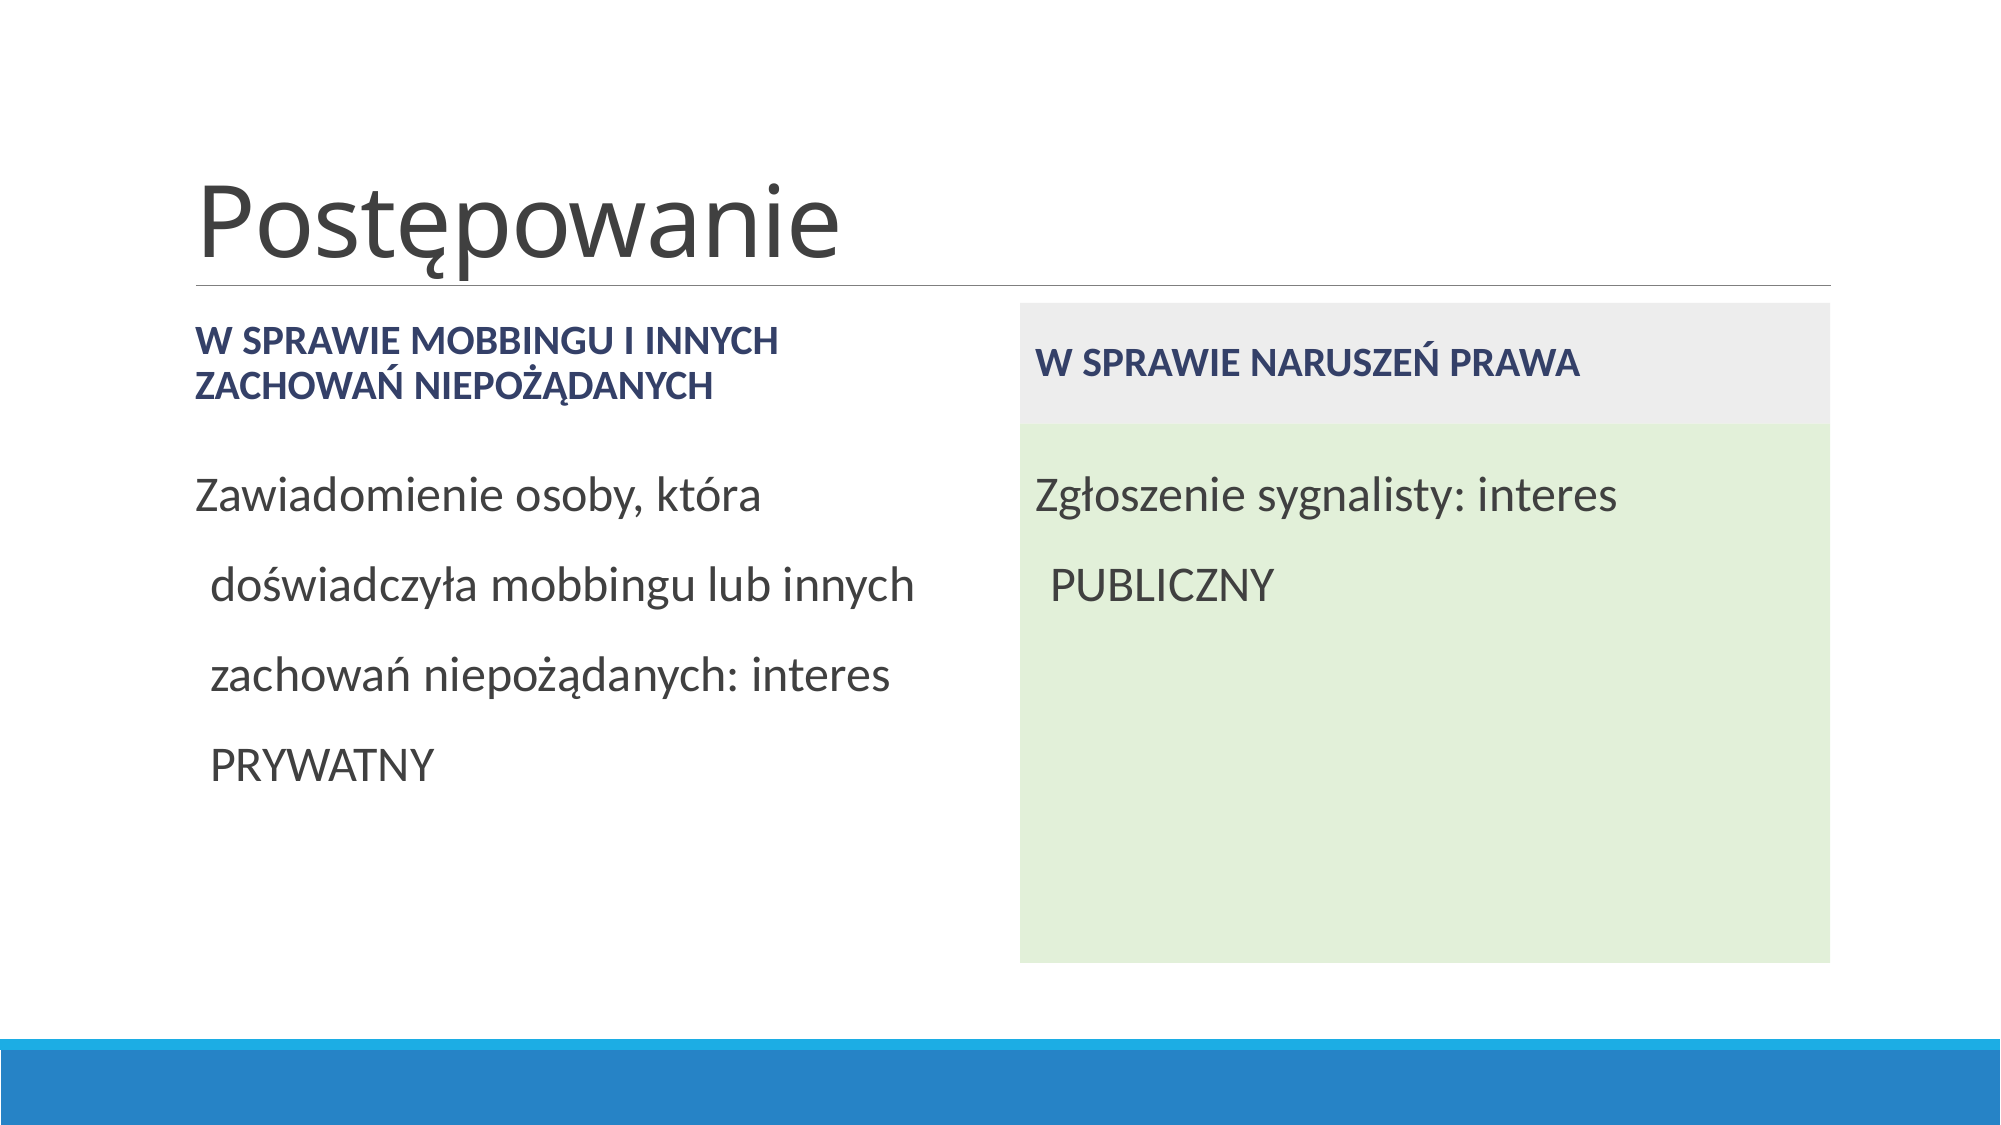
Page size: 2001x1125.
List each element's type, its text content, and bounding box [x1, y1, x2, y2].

list W sprawie naruszeń prawa [1020, 302, 1831, 423]
list W sprawie mobbingu i innych zachowań niepożądanych [180, 302, 991, 423]
title Postępowanie [180, 47, 1831, 286]
list Zgłoszenie sygnalisty: interes PUBLICZNY [1020, 423, 1831, 963]
list Zawiadomienie osoby, która doświadczyła mobbingu lub innych zachowań niepożądanych: interes PRYWATNY [180, 423, 991, 963]
